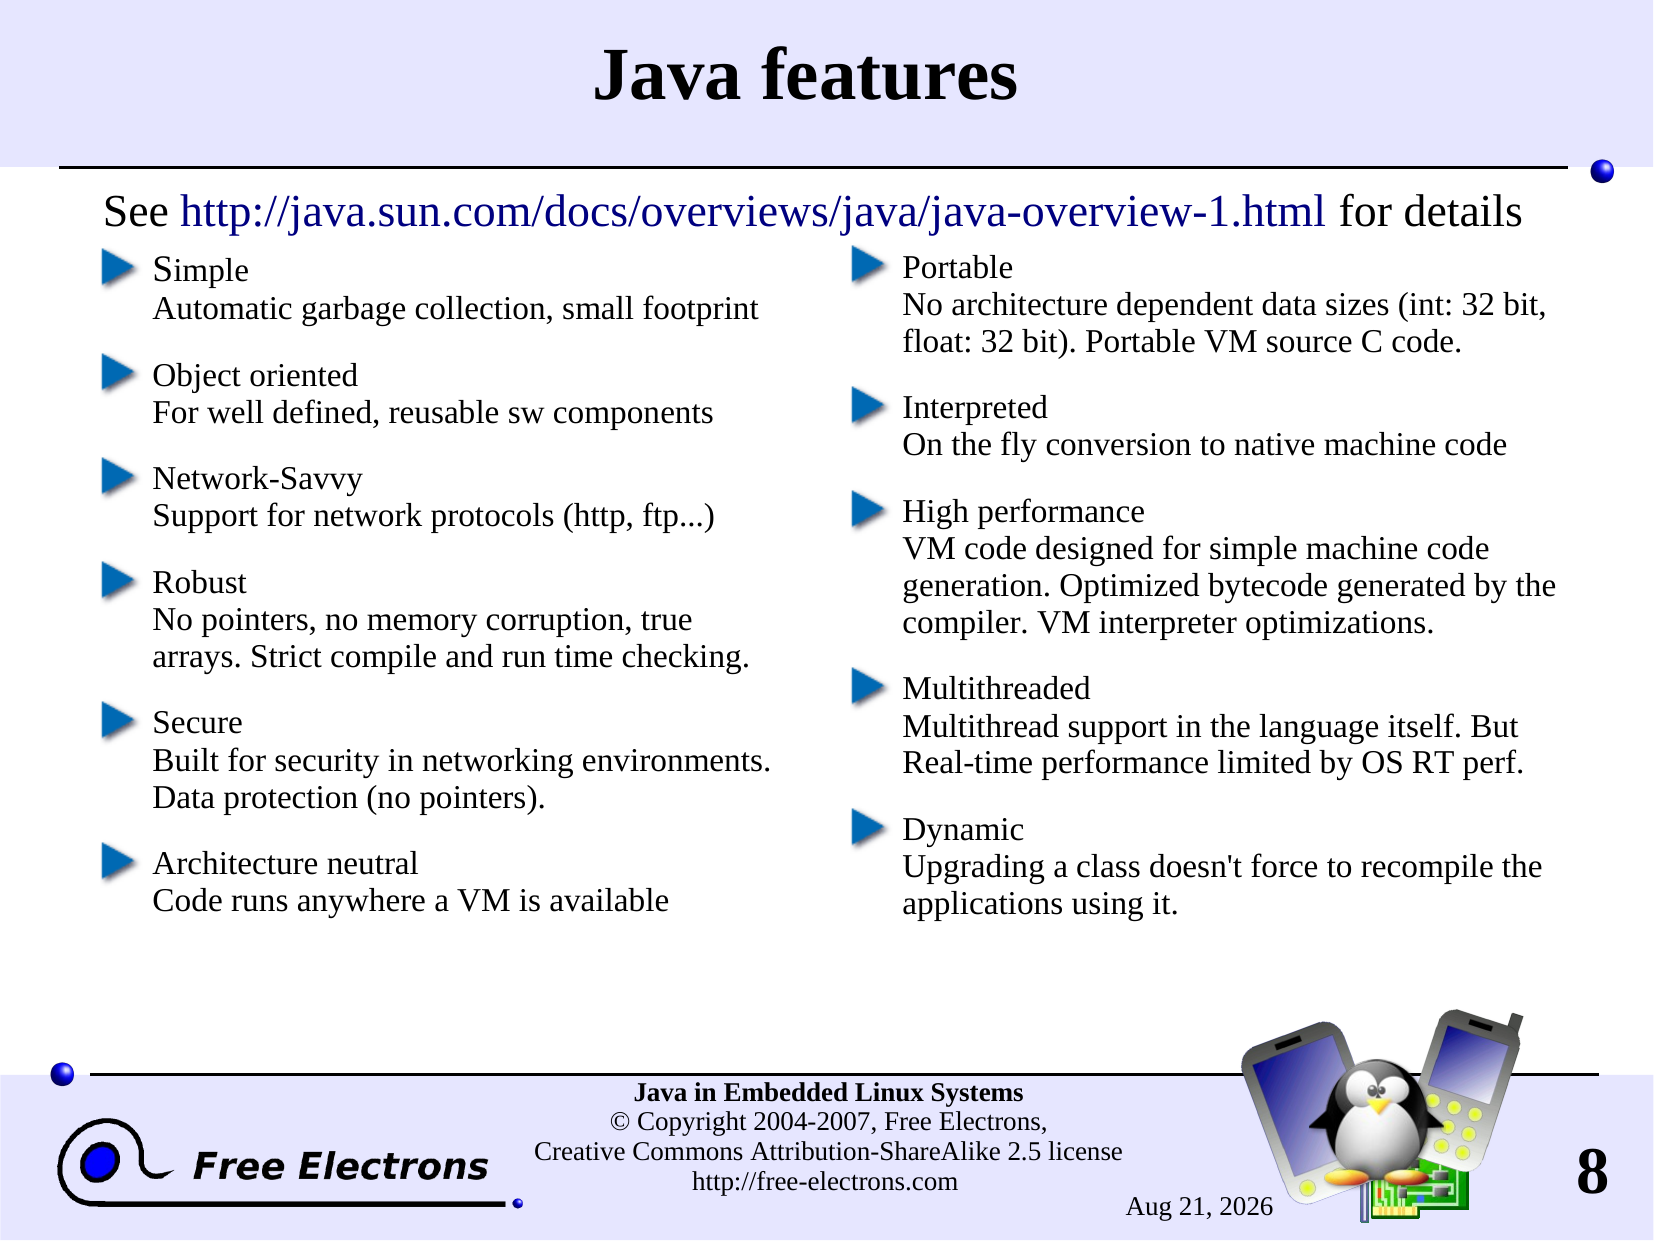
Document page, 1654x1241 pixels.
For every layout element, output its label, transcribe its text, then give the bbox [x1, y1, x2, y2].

picture [1229, 1060, 1523, 1241]
picture [50, 1107, 527, 1216]
title Java features [60, 25, 1551, 124]
list Portable No architecture dependent data sizes (int: 32 bit, float: 32 bit). Portable VM source C code. Interpreted On the fly conversion to native machine code High performance VM code designed for simple machine code generation. Optimized bytecode generated by the compiler. VM interpreter optimizations. Multithreaded Multithread support in the language itself. But Real-time performance limited by OS RT perf. Dynamic Upgrading a class doesn't force to recompile the applications using it. [831, 248, 1559, 1060]
text_box See http://java.sun.com/docs/overviews/java/java-overview-1.html for details [102, 185, 1526, 249]
list Simple Automatic garbage collection, small footprint Object oriented For well defined, reusable sw components Network-Savvy Support for network protocols (http, ftp...) Robust No pointers, no memory corruption, true arrays. Strict compile and run time checking. Secure Built for security in networking environments. Data protection (no pointers). Architecture neutral Code runs anywhere a VM is available [81, 248, 787, 1049]
